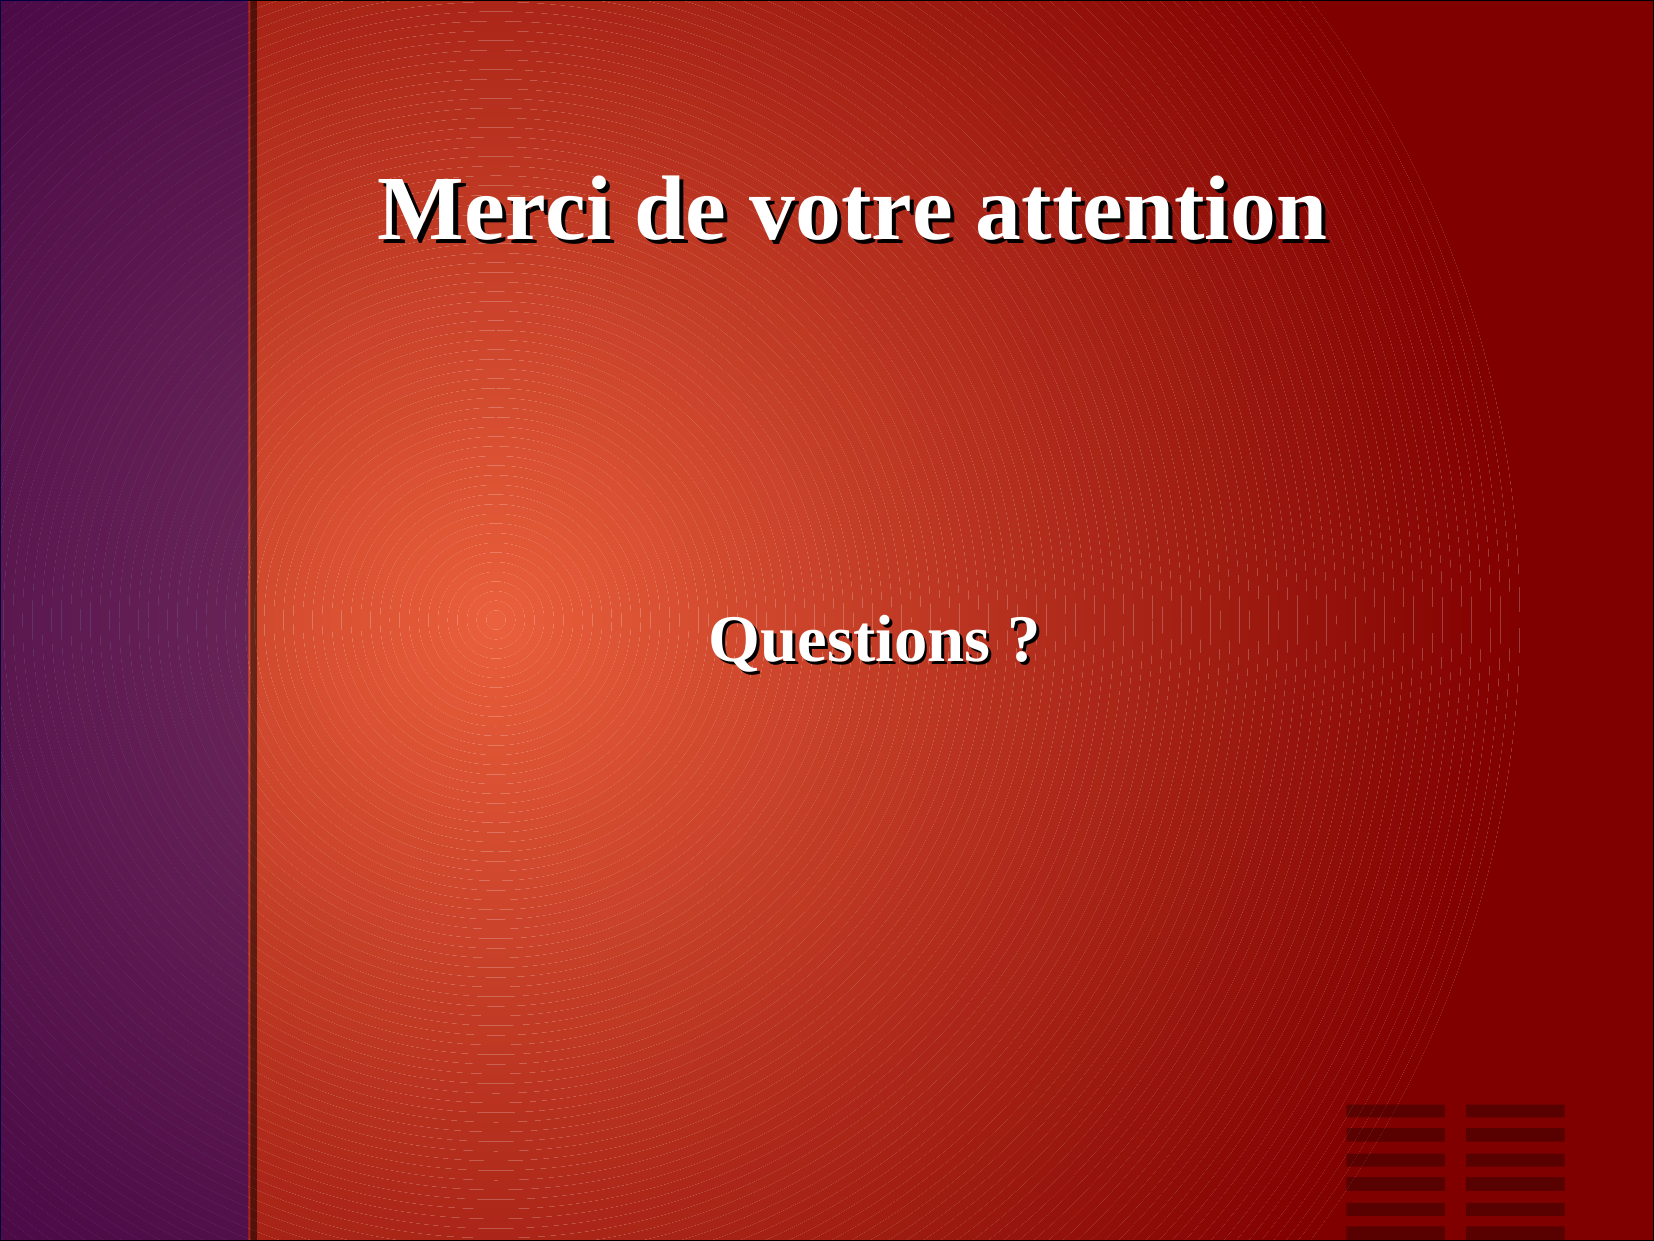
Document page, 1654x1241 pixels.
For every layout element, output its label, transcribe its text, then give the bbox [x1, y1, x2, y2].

list Questions ? [187, 601, 1545, 1116]
title Merci de votre attention [147, 104, 1560, 313]
